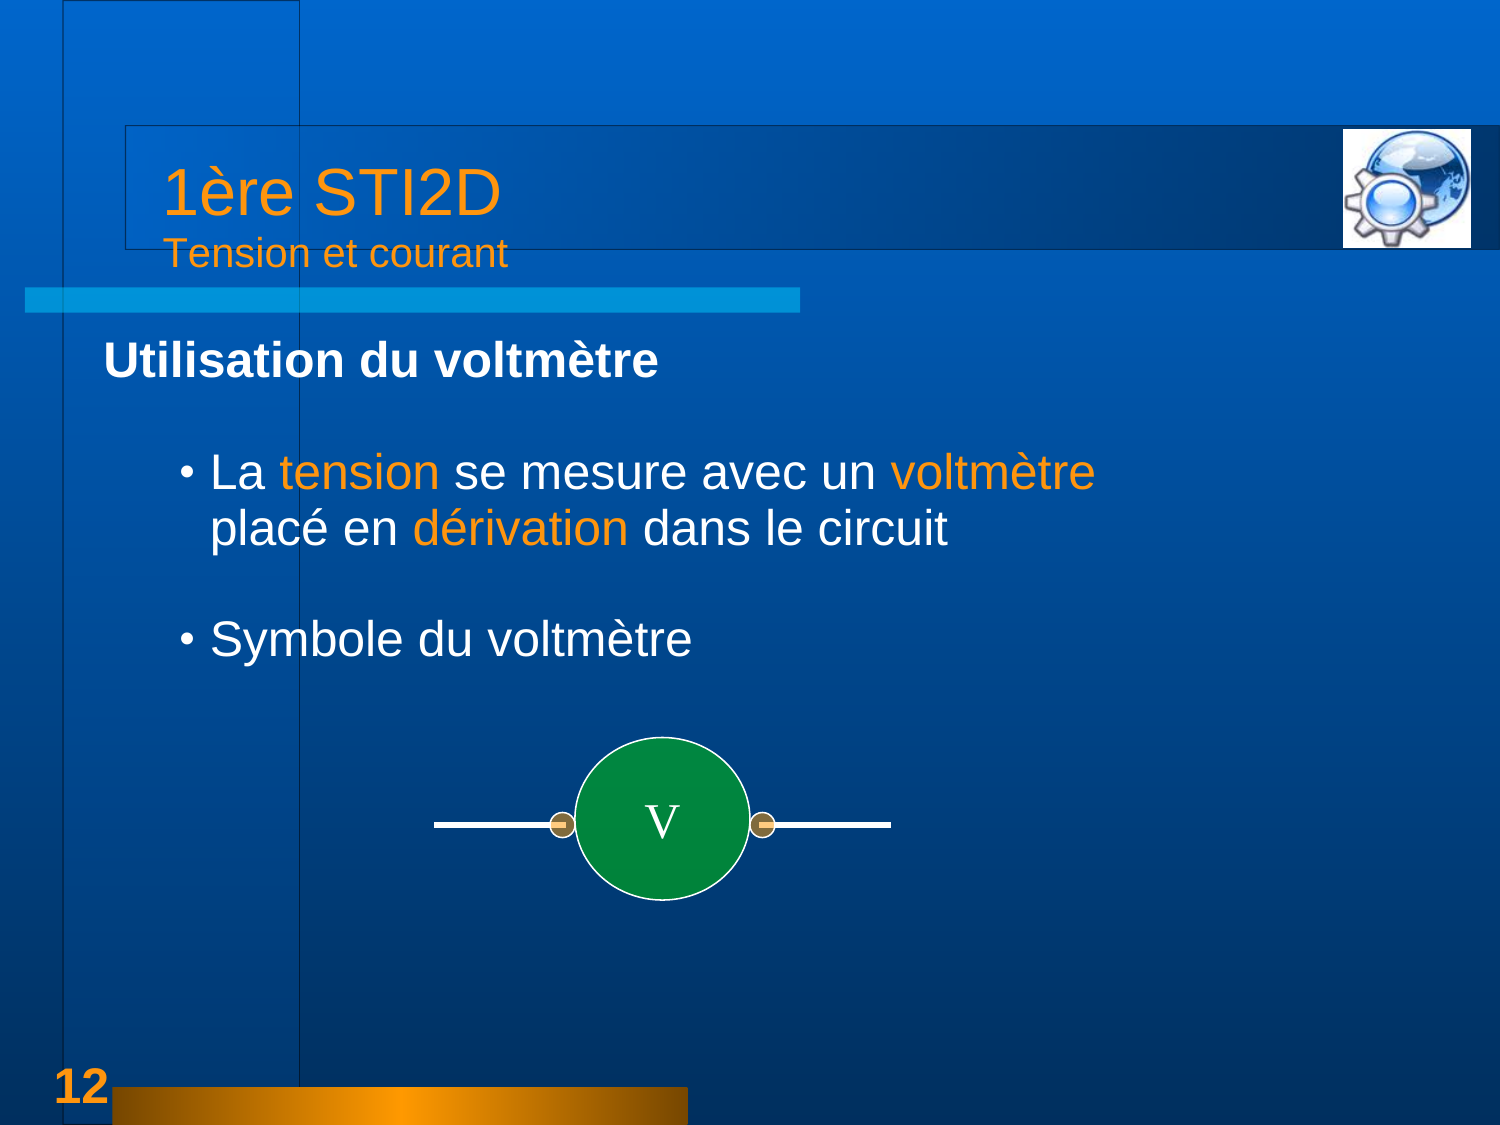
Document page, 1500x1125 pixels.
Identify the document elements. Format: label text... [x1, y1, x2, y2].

picture [1343, 129, 1471, 248]
text_box [549, 812, 576, 838]
text_box V [574, 737, 750, 901]
text_box Utilisation du voltmètre La tension se mesure avec un voltmètre placé en dérivation dans le circuit Symbole du voltmètre [88, 325, 1418, 1069]
text_box [749, 812, 775, 838]
